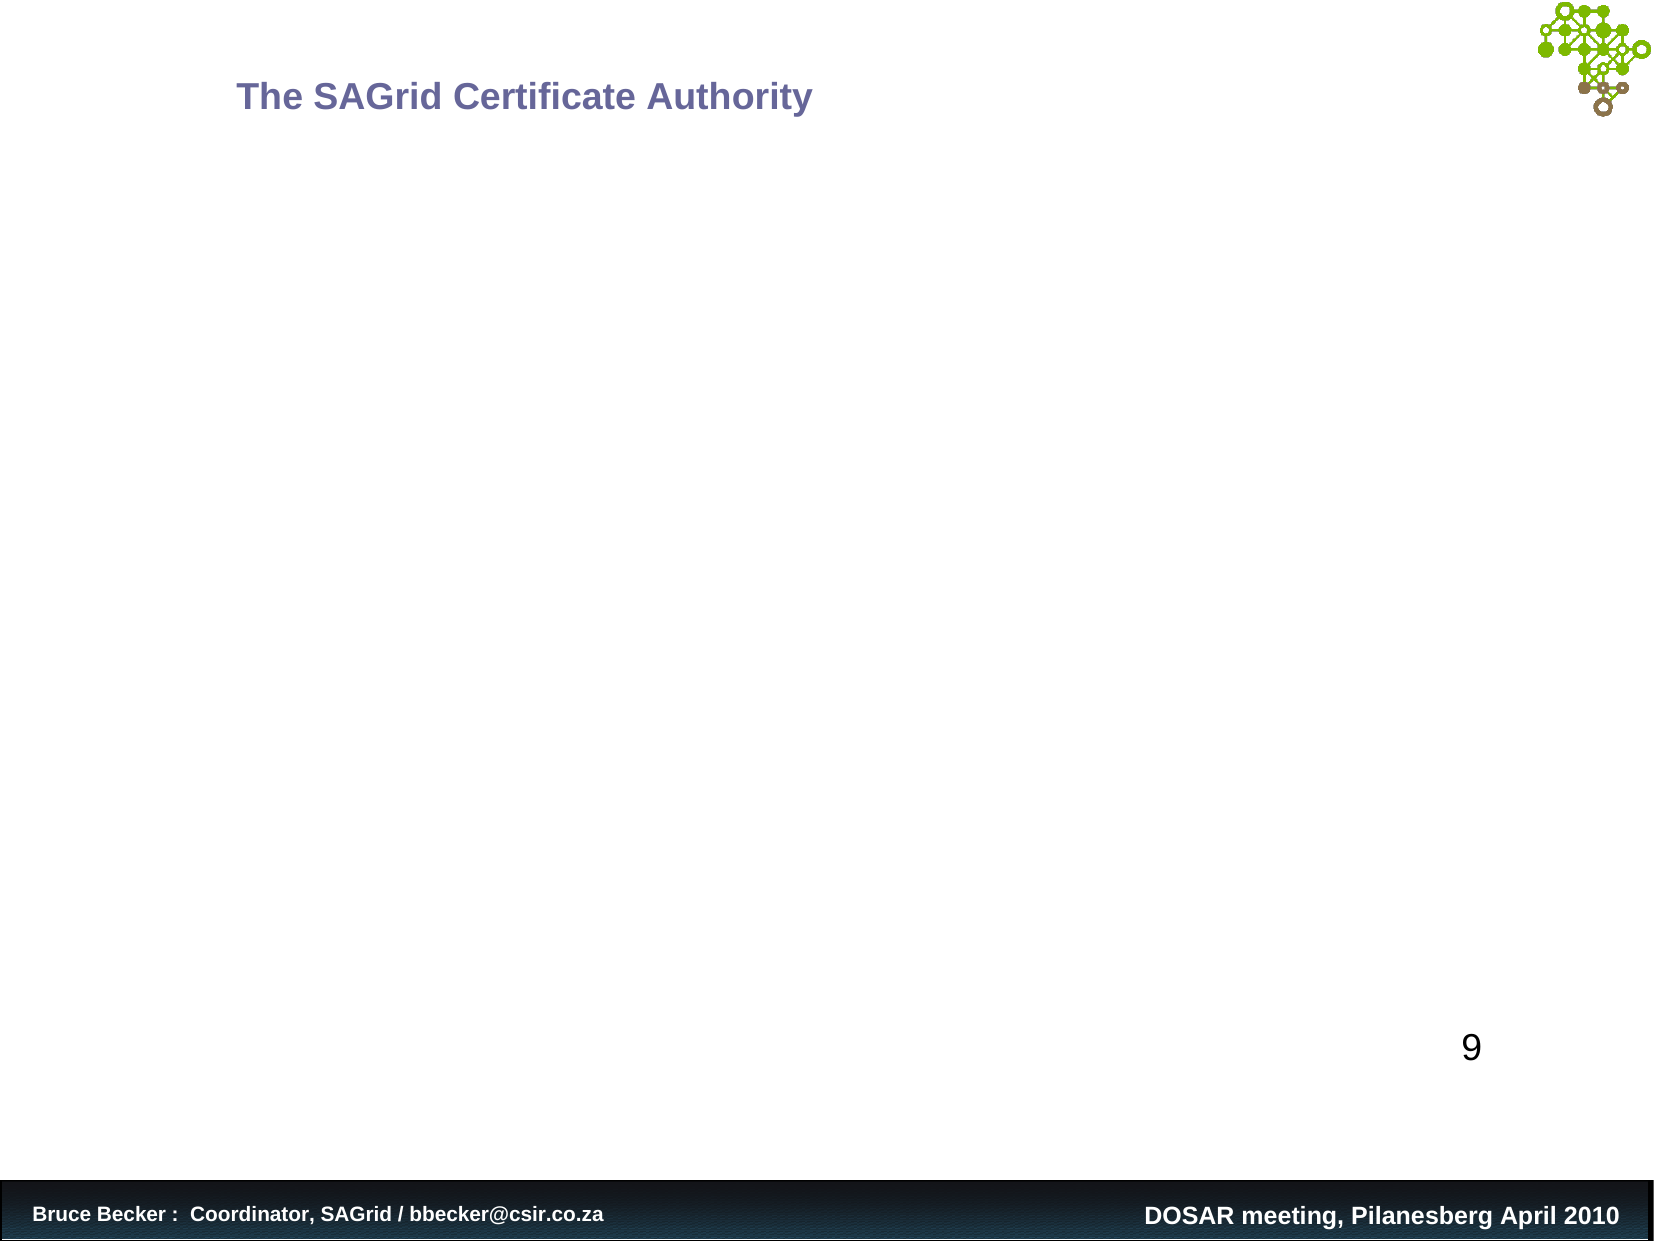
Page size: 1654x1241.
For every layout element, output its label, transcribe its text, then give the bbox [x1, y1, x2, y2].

title The SAGrid Certificate Authority [236, 29, 1596, 167]
picture [0, 1180, 1654, 1241]
picture [1534, 0, 1654, 119]
